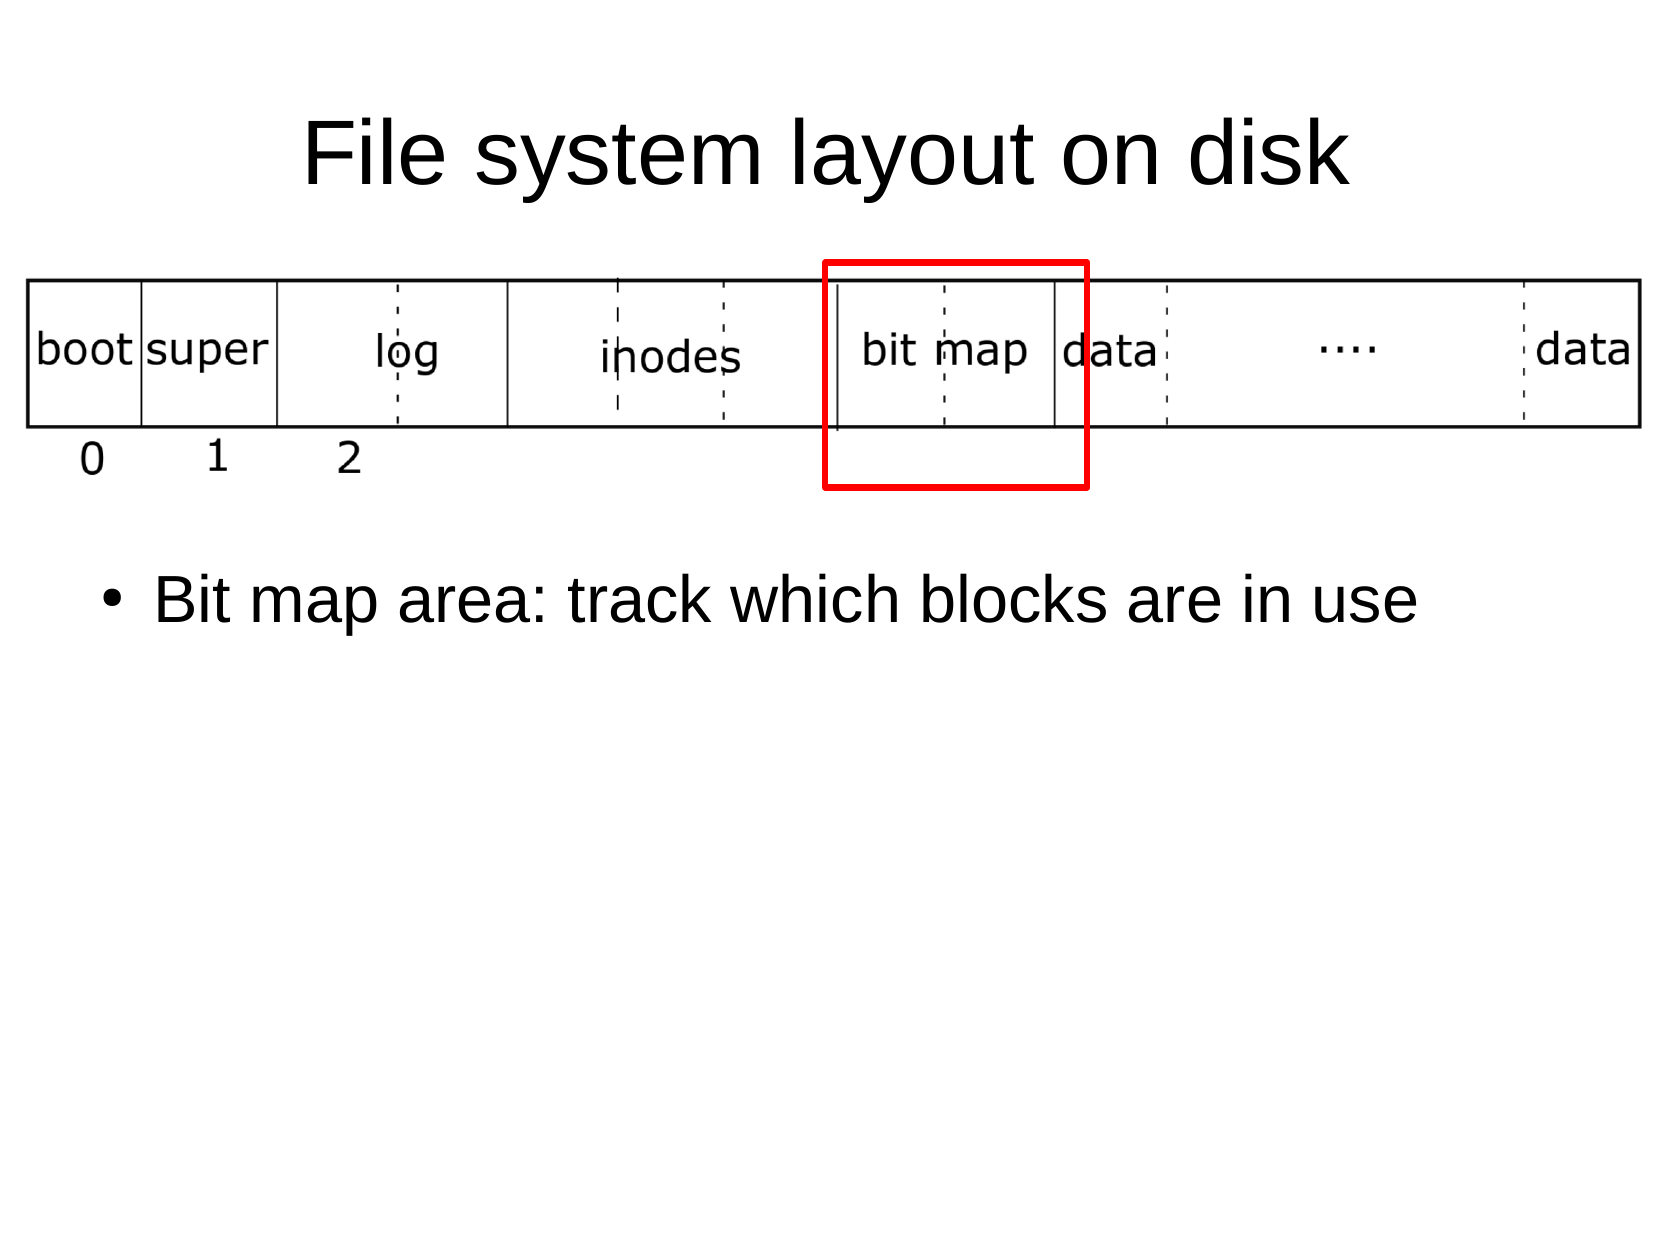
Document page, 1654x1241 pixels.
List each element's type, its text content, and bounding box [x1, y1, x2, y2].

title File system layout on disk [82, 49, 1571, 257]
list Bit map area: track which blocks are in use [82, 562, 1571, 1163]
picture [4, 257, 1654, 488]
picture [828, 266, 1084, 484]
